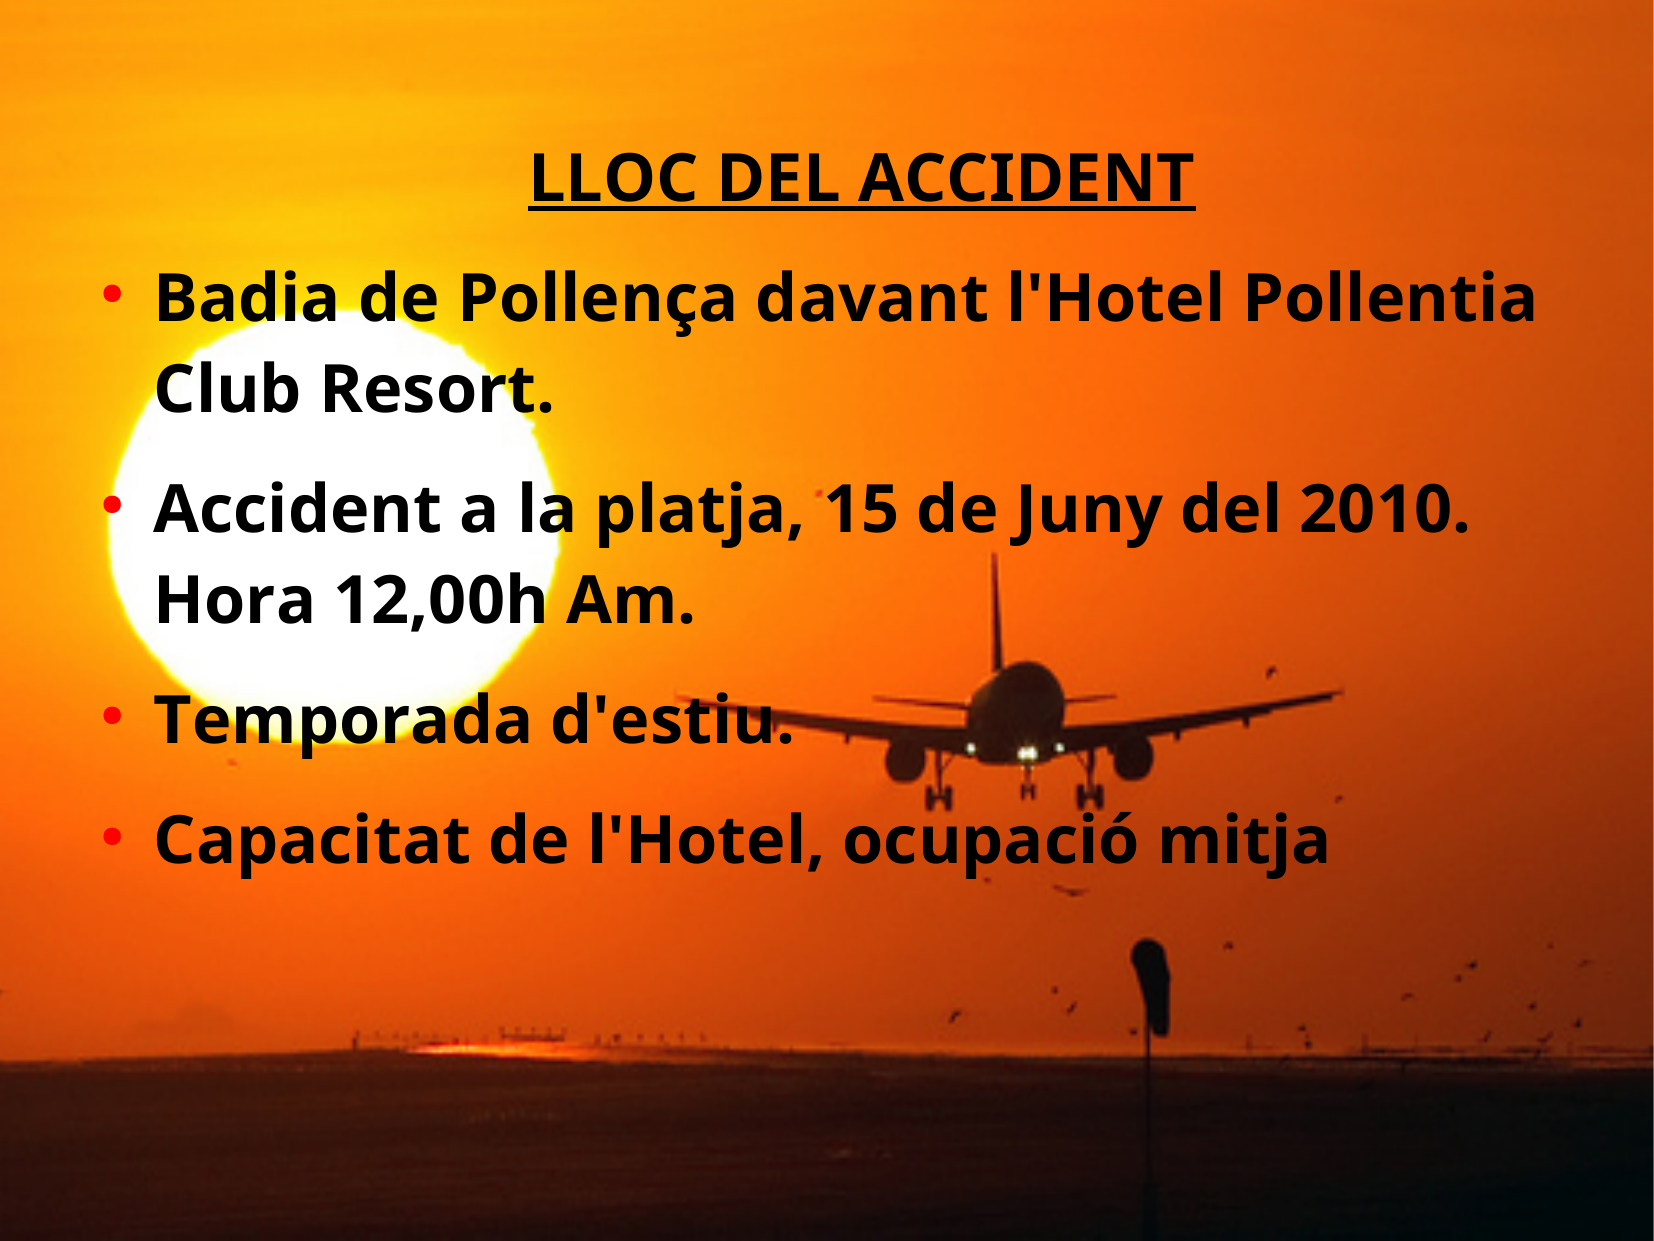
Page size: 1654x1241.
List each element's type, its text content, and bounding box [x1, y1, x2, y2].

list LLOC DEL ACCIDENT Badia de Pollença davant l'Hotel Pollentia Club Resort. Accident a la platja, 15 de Juny del 2010. Hora 12,00h Am. Temporada d'estiu. Capacitat de l'Hotel, ocupació mitja [82, 129, 1571, 1022]
picture [0, 0, 1654, 1241]
